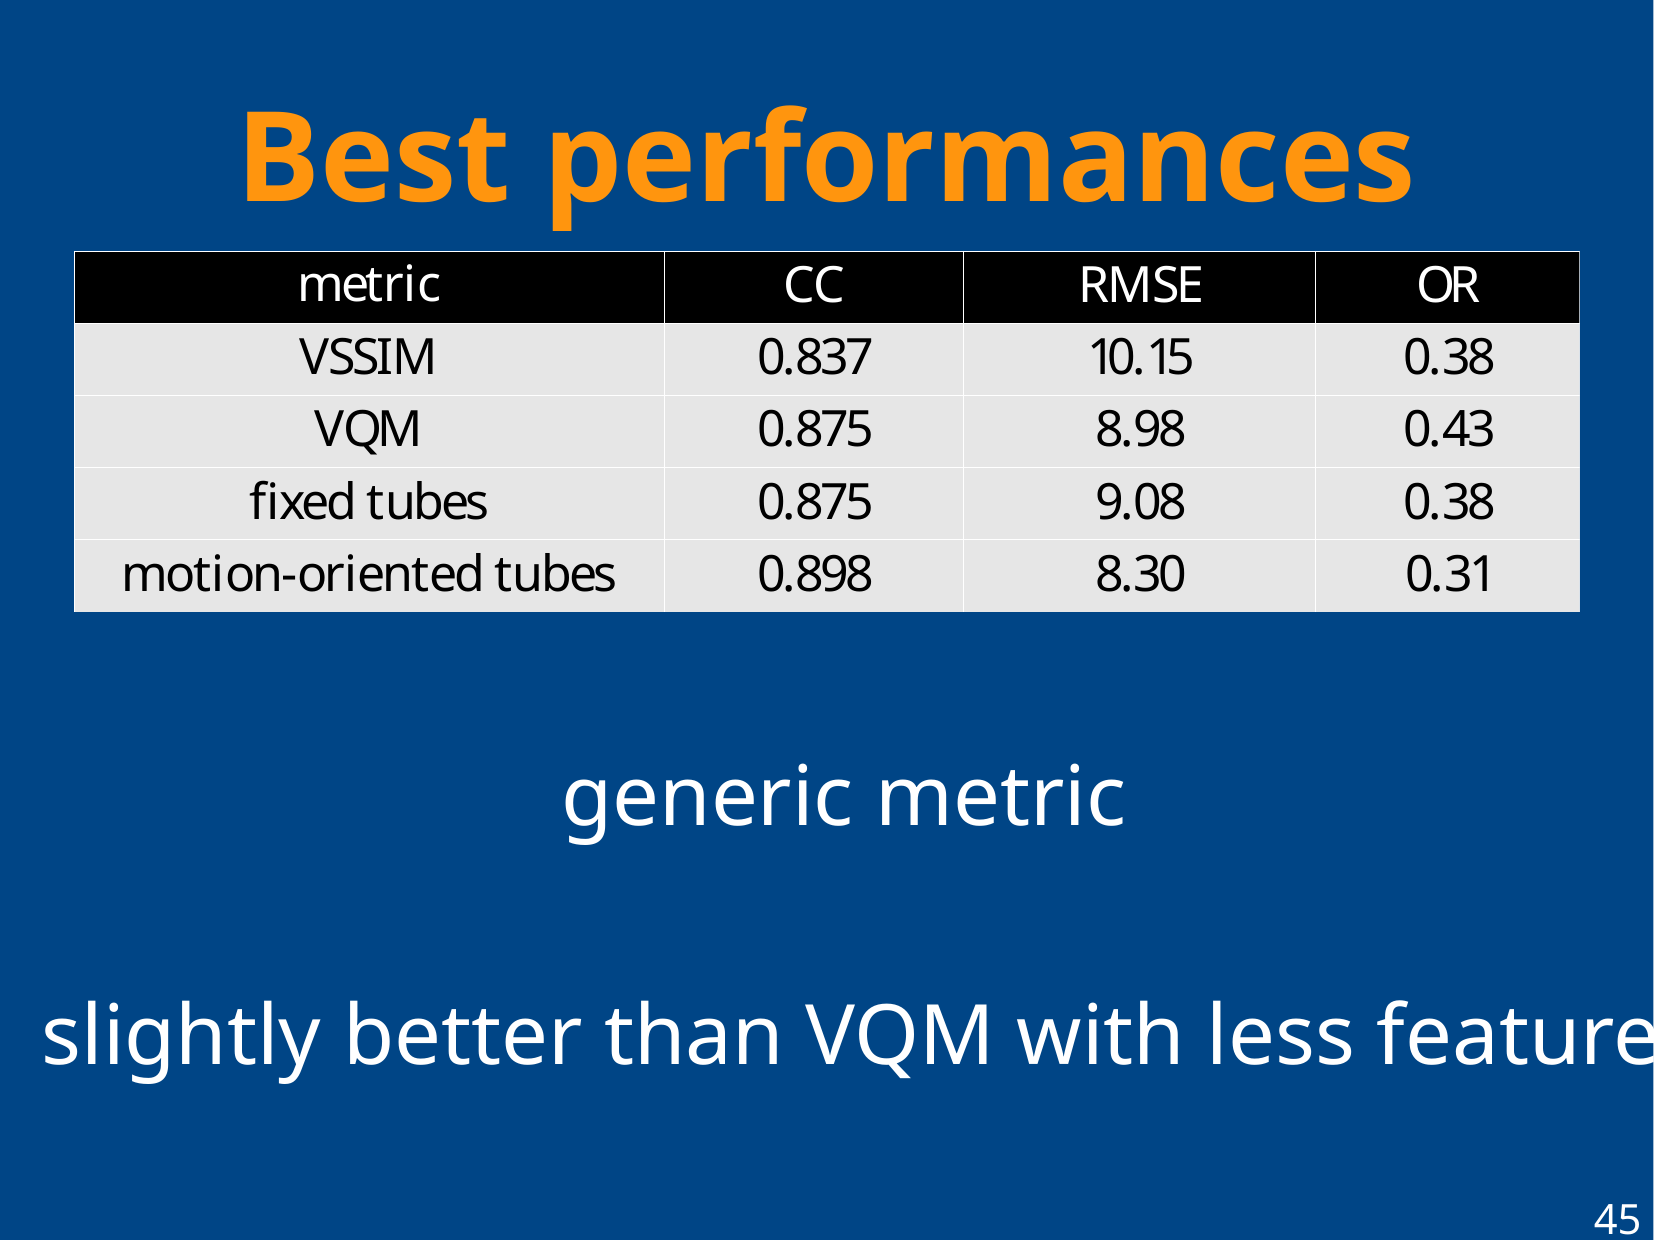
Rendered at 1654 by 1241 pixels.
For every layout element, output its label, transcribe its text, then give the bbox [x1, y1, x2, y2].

title Best performances [82, 49, 1571, 250]
text_box generic metric [546, 729, 1107, 839]
picture [74, 250, 1580, 612]
text_box slightly better than VQM with less features [27, 968, 1627, 1078]
